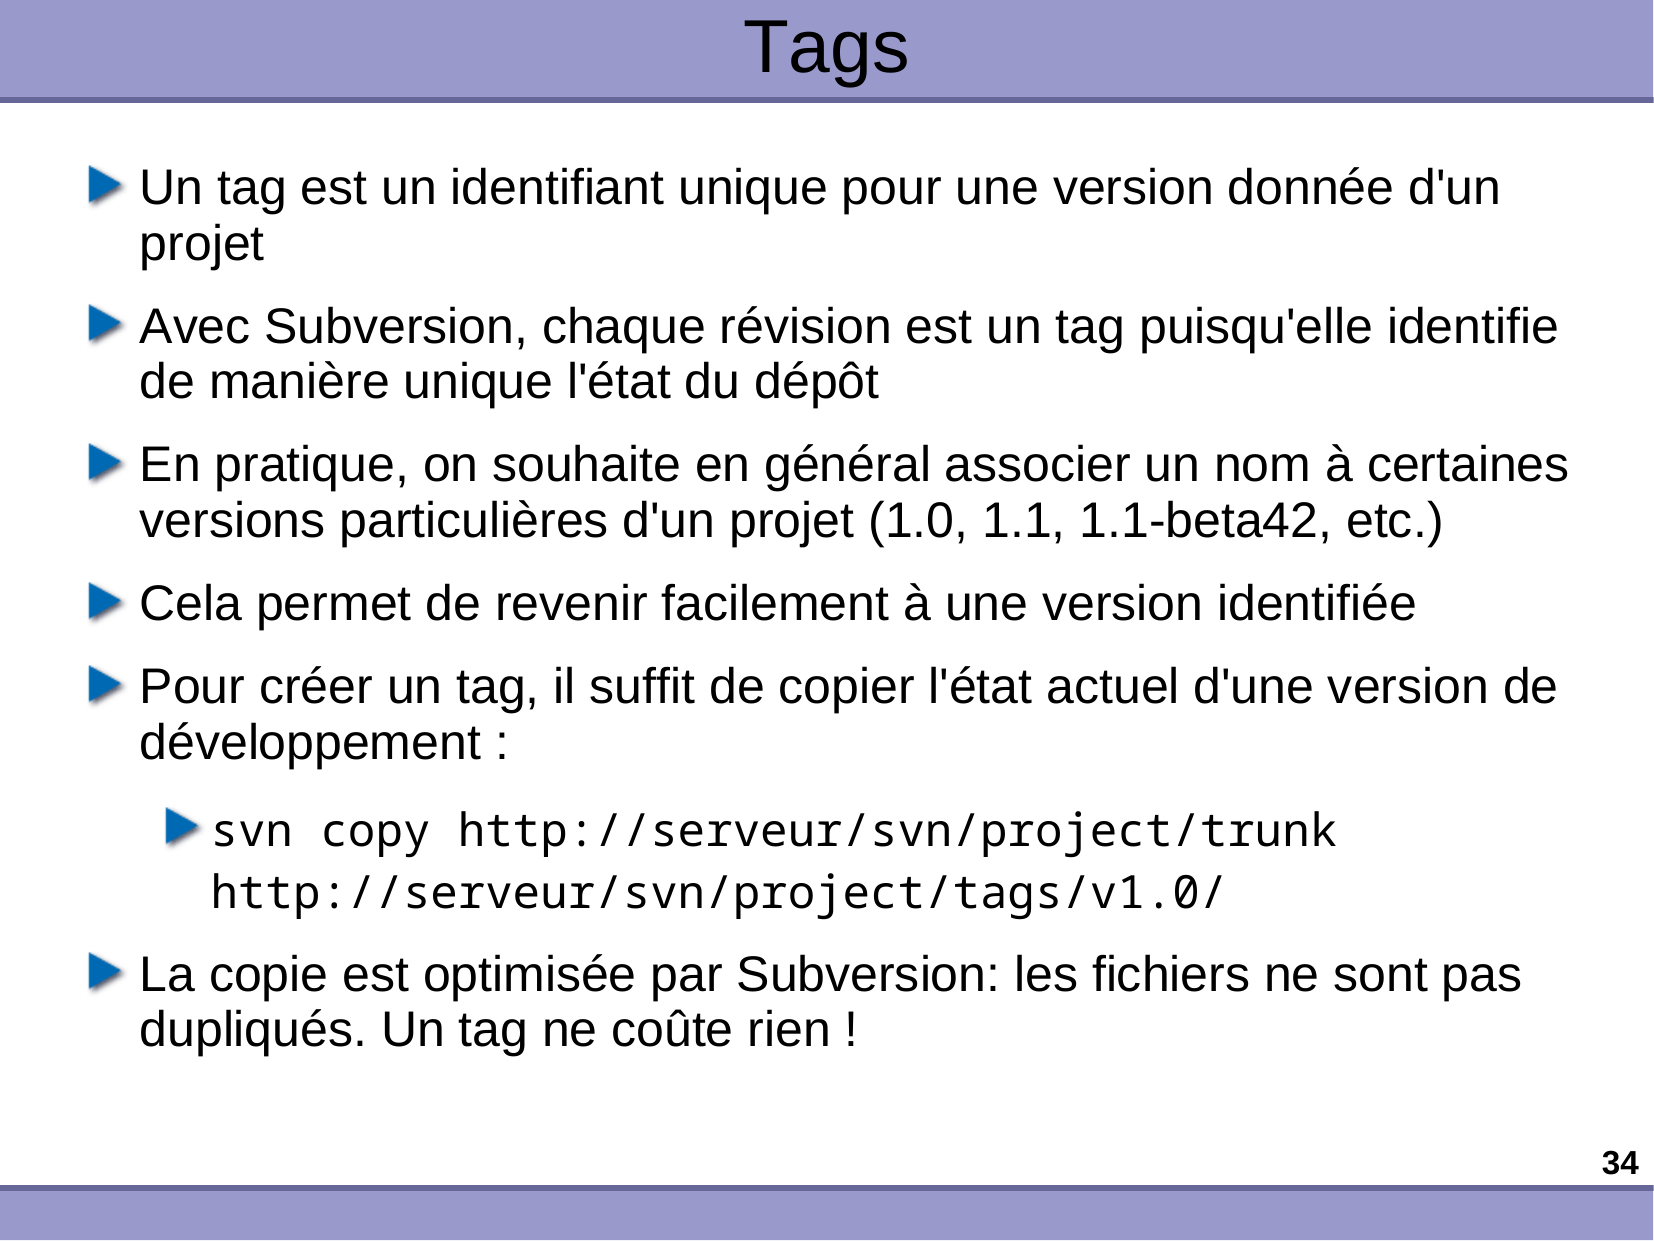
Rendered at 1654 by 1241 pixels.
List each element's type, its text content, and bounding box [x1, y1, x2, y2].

title Tags [0, 0, 1654, 94]
list Un tag est un identifiant unique pour une version donnée d'un projet Avec Subversion, chaque révision est un tag puisqu'elle identifie de manière unique l'état du dépôt En pratique, on souhaite en général associer un nom à certaines versions particulières d'un projet (1.0, 1.1, 1.1-beta42, etc.) Cela permet de revenir facilement à une version identifiée Pour créer un tag, il suffit de copier l'état actuel d'une version de développement : svn copy http://serveur/svn/project/trunk http://serveur/svn/project/tags/v1.0/ La copie est optimisée par Subversion: les fichiers ne sont pas dupliqués. Un tag ne coûte rien ! [68, 159, 1592, 1108]
